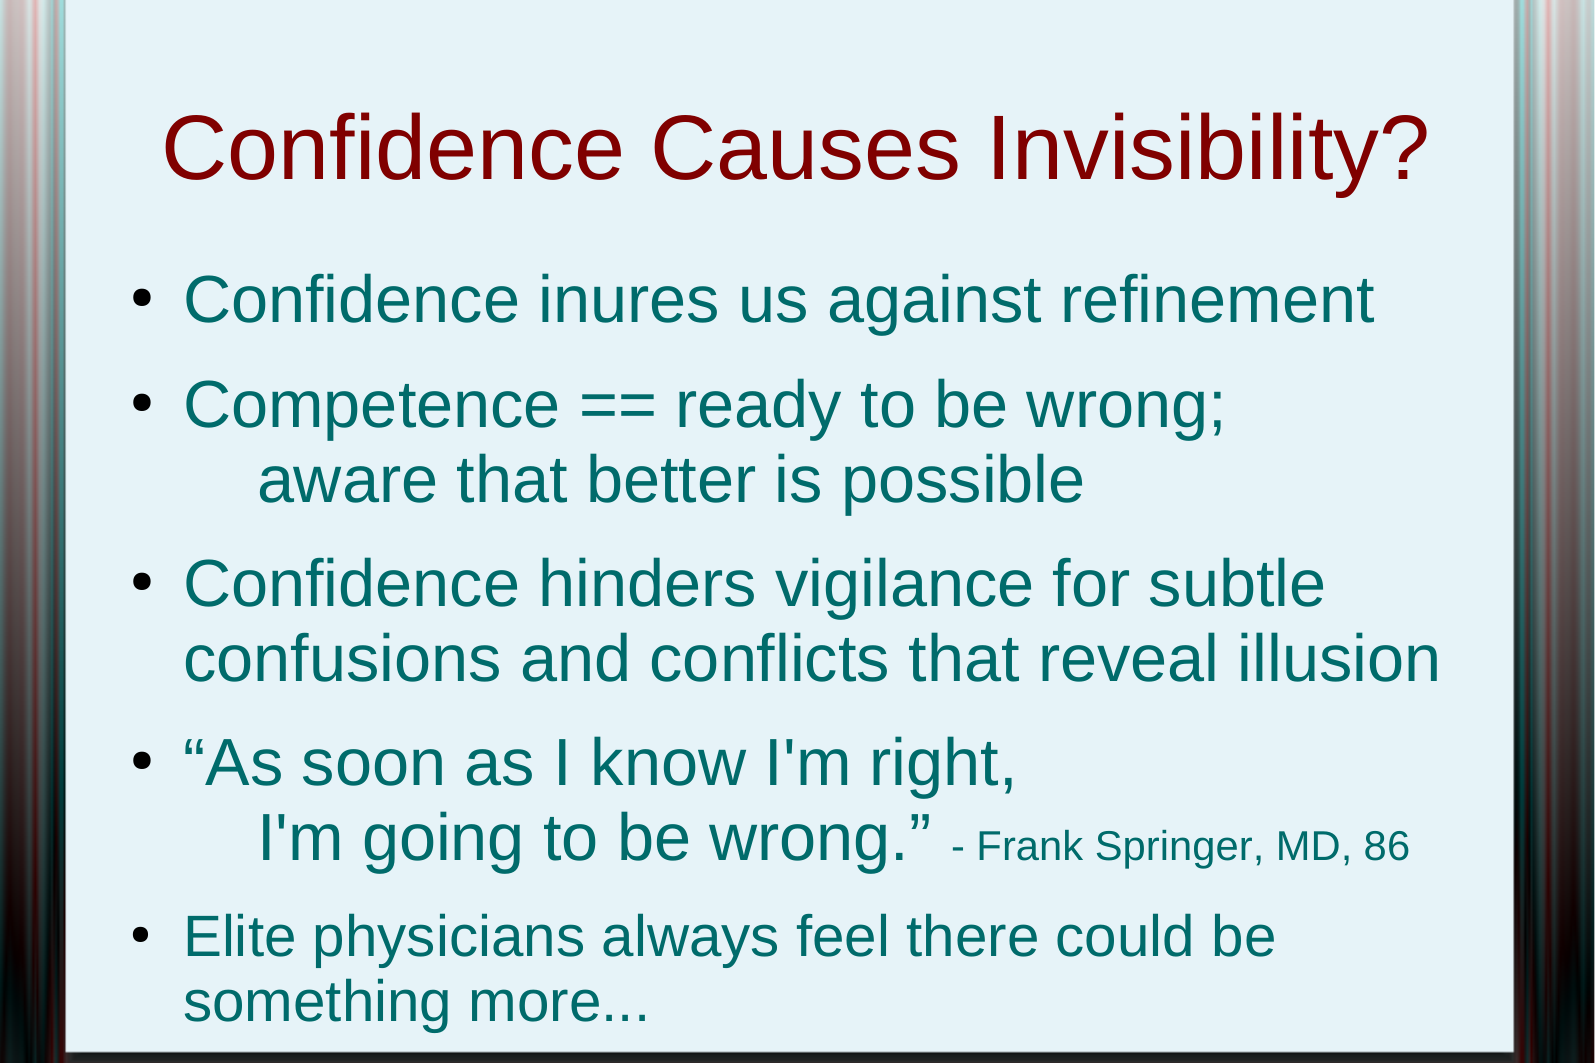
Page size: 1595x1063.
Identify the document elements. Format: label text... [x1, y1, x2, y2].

title Confidence Causes Invisibility? [113, 75, 1481, 220]
picture [0, 0, 1595, 1063]
list Confidence inures us against refinement Competence == ready to be wrong; aware that better is possible Confidence hinders vigilance for subtle confusions and conflicts that reveal illusion “As soon as I know I'm right, I'm going to be wrong.” - Frank Springer, MD, 86 Elite physicians always feel there could be something more... [112, 262, 1463, 1035]
